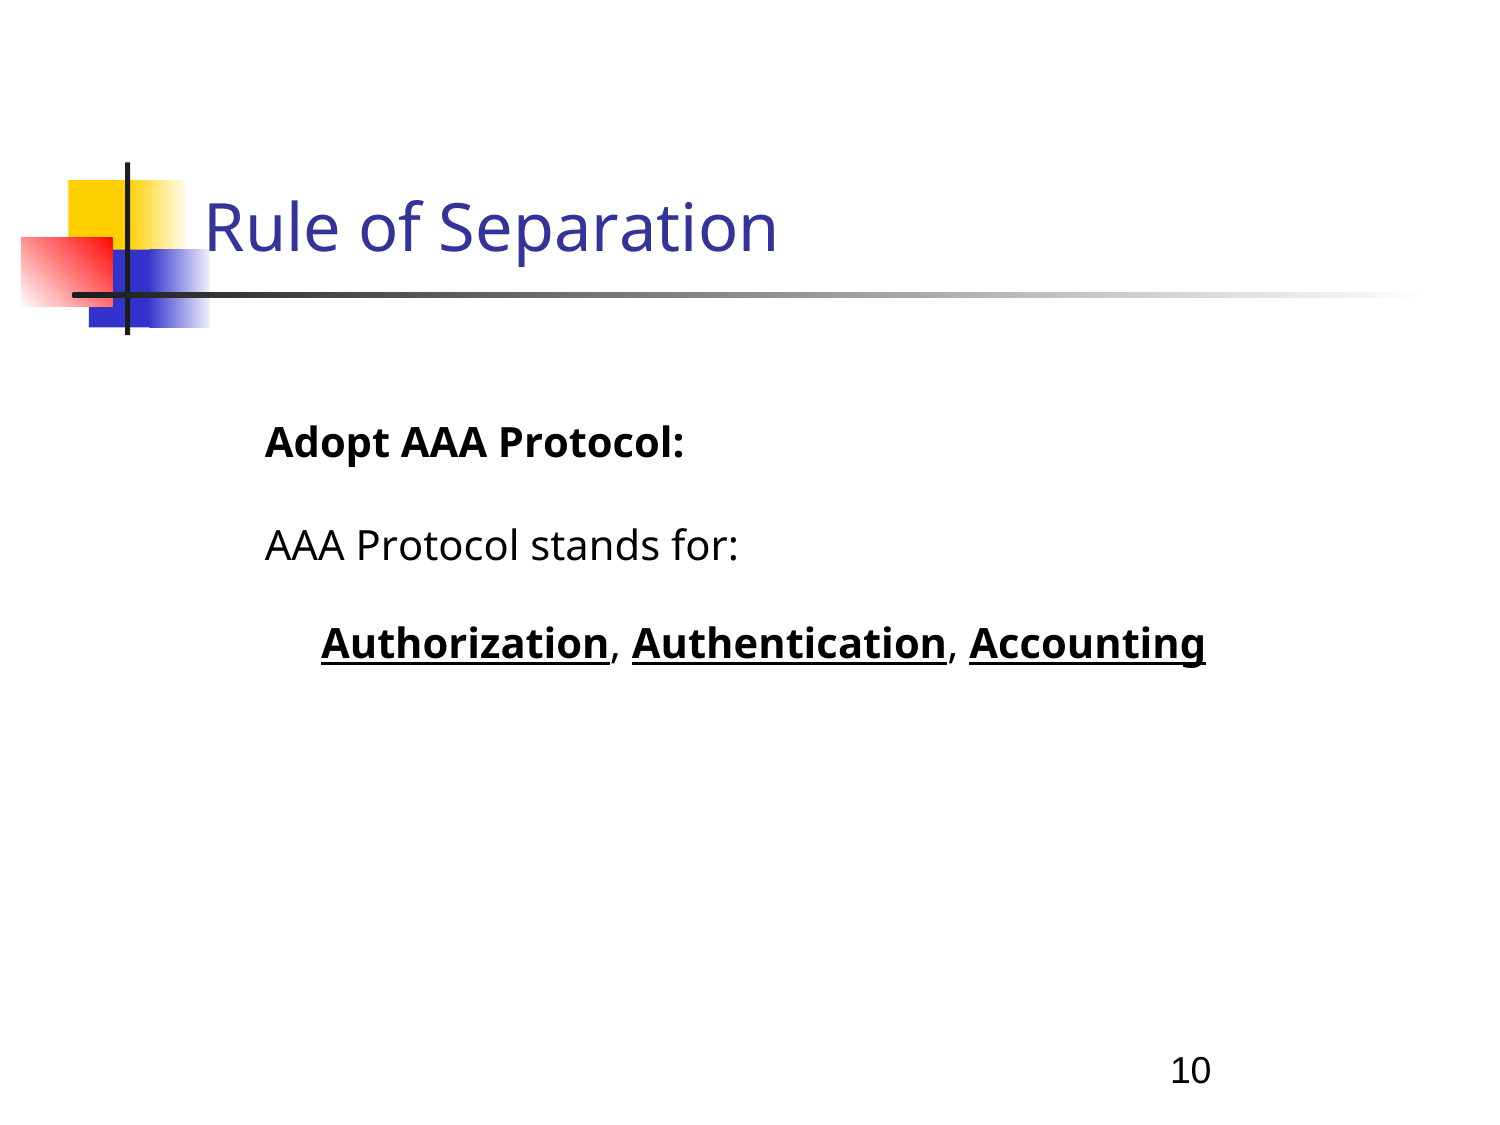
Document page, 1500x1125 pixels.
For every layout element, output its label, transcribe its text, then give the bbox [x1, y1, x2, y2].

title Rule of Separation [188, 35, 1468, 276]
list Adopt AAA Protocol: AAA Protocol stands for: Authorization, Authentication, Accounting [193, 331, 1469, 1007]
